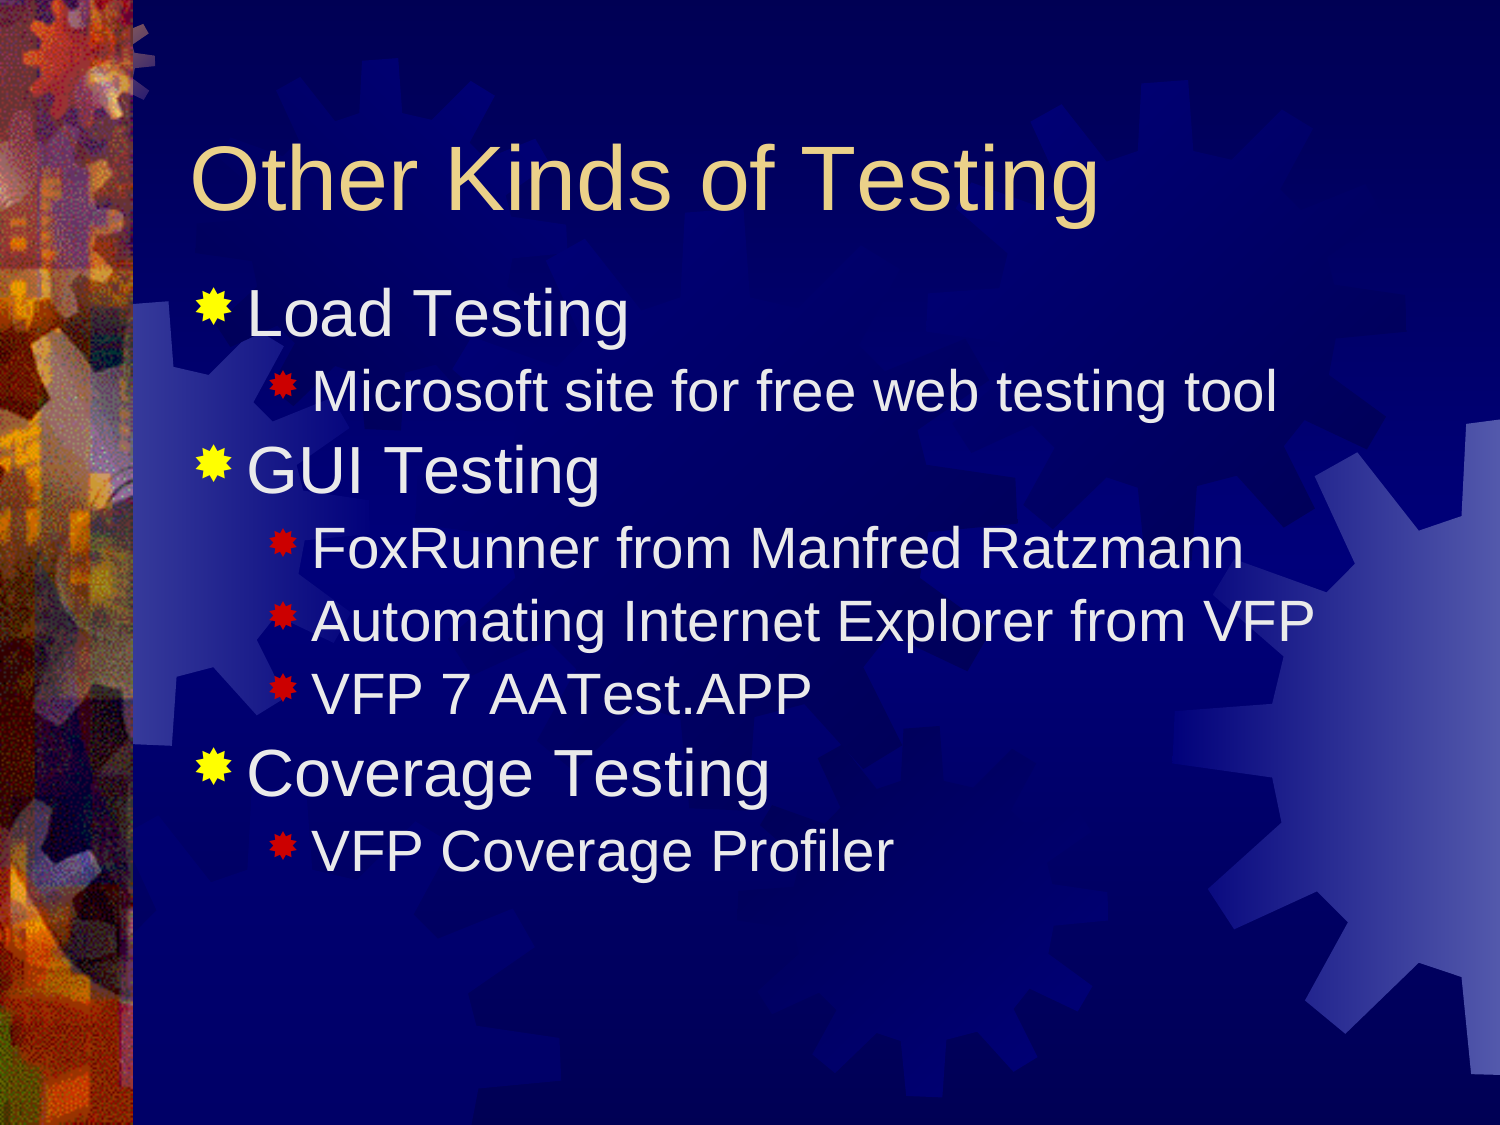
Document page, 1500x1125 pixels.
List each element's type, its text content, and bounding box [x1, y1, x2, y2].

title Other Kinds of Testing [174, 49, 1450, 238]
picture [0, 0, 133, 1125]
list Load Testing Microsoft site for free web testing tool GUI Testing FoxRunner from Manfred Ratzmann Automating Internet Explorer from VFP VFP 7 AATest.APP Coverage Testing VFP Coverage Profiler [174, 275, 1450, 951]
